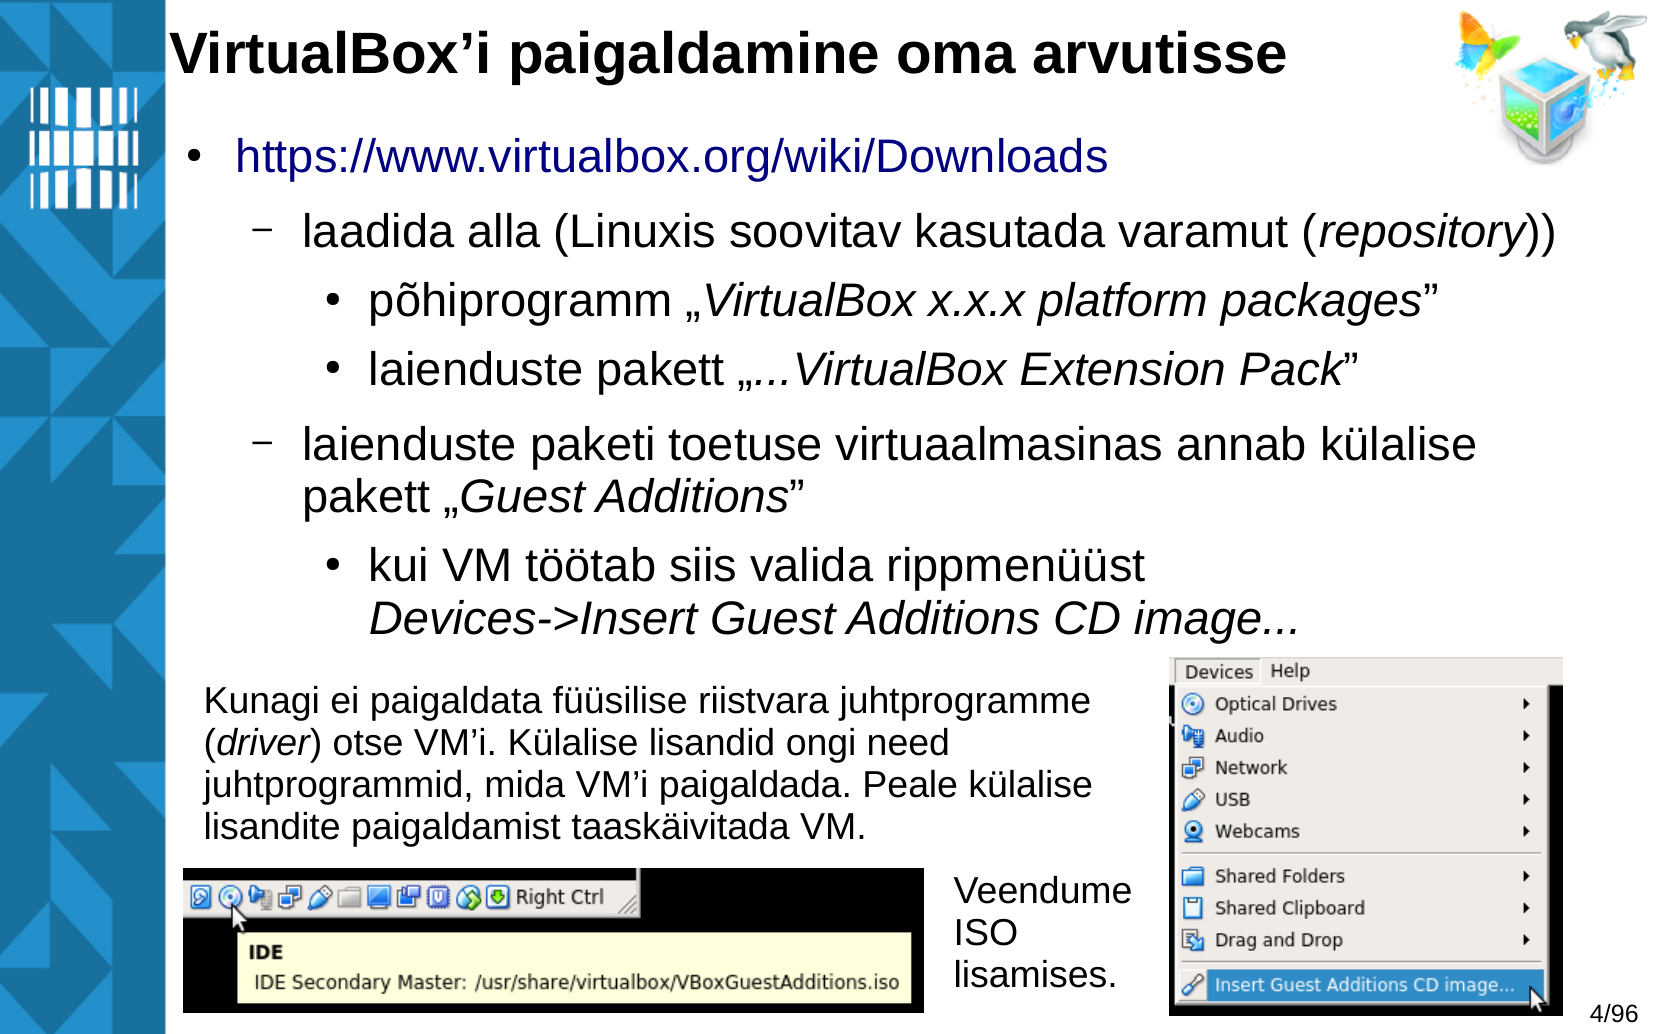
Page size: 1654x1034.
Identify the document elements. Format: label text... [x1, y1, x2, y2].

picture [1452, 7, 1653, 166]
picture [1169, 657, 1563, 1016]
text_box Veendume ISO lisamises. [938, 862, 1164, 1004]
list https://www.virtualbox.org/wiki/Downloads laadida alla (Linuxis soovitav kasutada varamut (repository)) põhiprogramm „VirtualBox x.x.x platform packages” laienduste pakett „...VirtualBox Extension Pack” laienduste paketi toetuse virtuaalmasinas annab külalise pakett „Guest Additions” kui VM töötab siis valida rippmenüüst Devices->Insert Guest Additions CD image... [169, 129, 1607, 650]
text_box Kunagi ei paigaldata füüsilise riistvara juhtprogramme (driver) otse VM’i. Külalise lisandid ongi need juhtprogrammid, mida VM’i paigaldada. Peale külalise lisandite paigaldamist taaskäivitada VM. [188, 672, 1134, 856]
title VirtualBox’i paigaldamine oma arvutisse [169, 11, 1571, 95]
picture [183, 868, 924, 1013]
